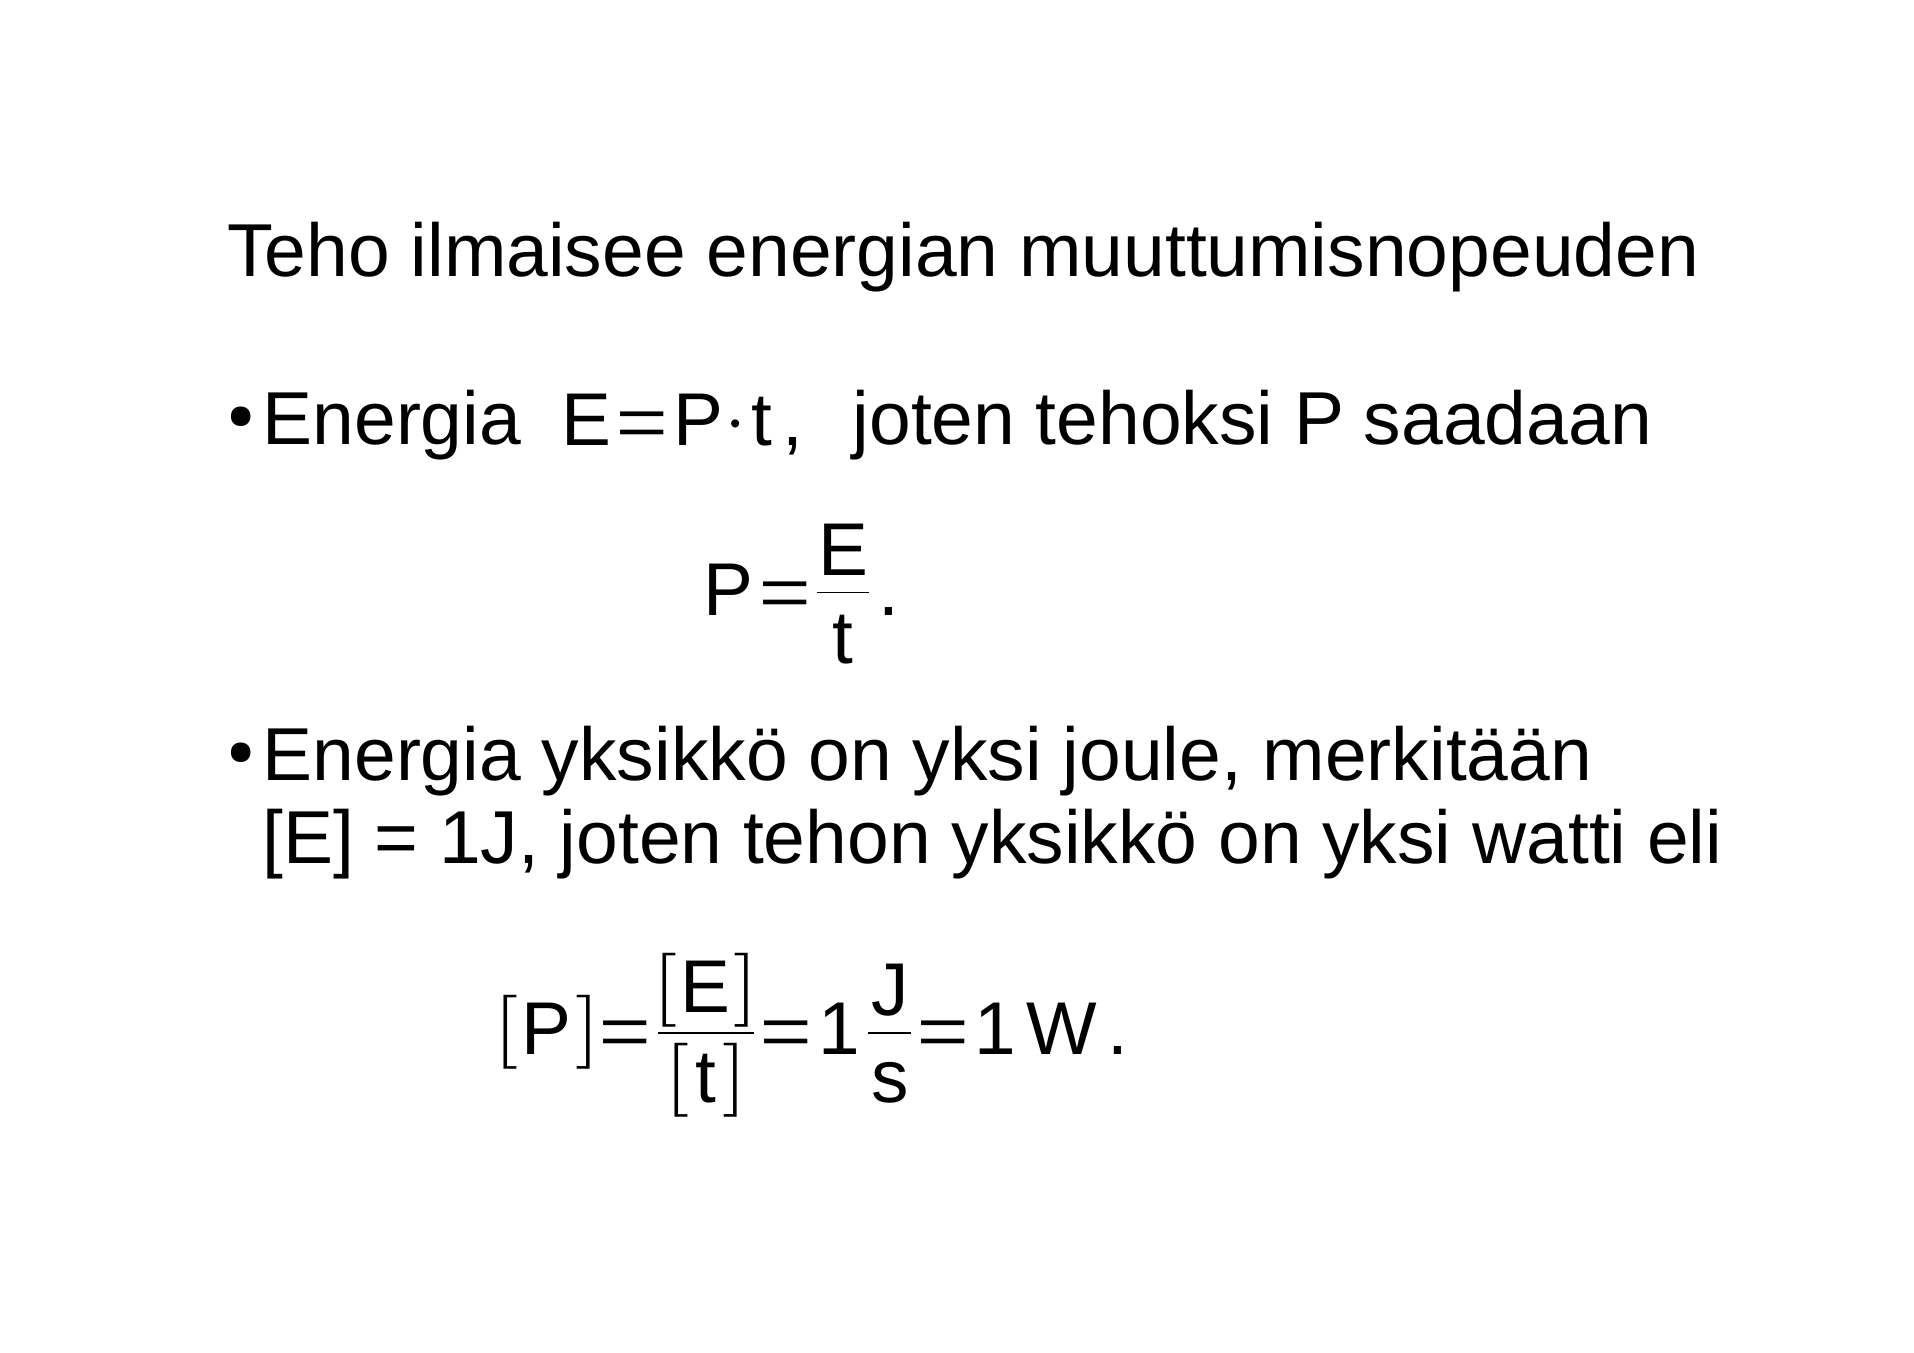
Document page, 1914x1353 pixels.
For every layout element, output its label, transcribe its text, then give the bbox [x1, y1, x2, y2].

chart [696, 507, 905, 679]
chart [555, 377, 809, 462]
chart [492, 944, 1134, 1122]
text_box Teho ilmaisee energian muuttumisnopeuden Energia joten tehoksi P saadaan Energia yksikkö on yksi joule, merkitään [E] = 1J, joten tehon yksikkö on yksi watti eli [212, 200, 1772, 1308]
